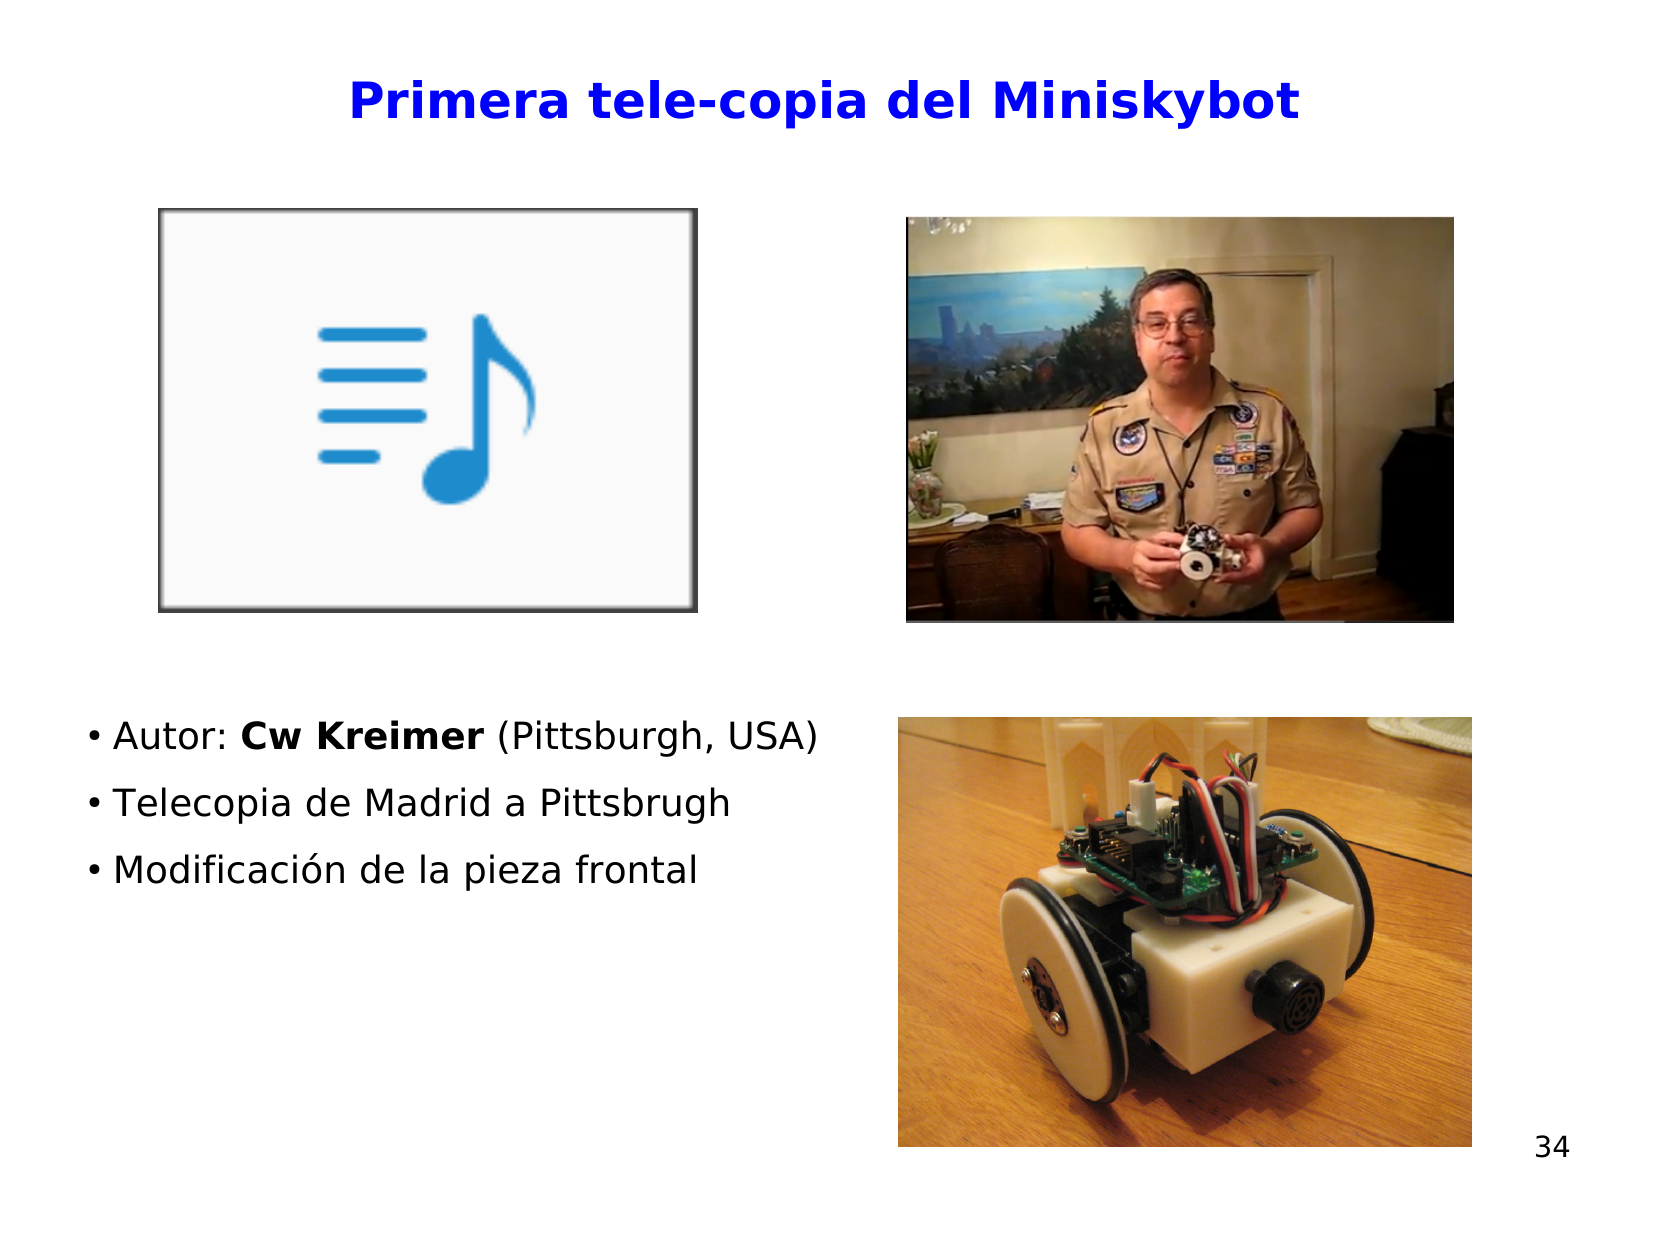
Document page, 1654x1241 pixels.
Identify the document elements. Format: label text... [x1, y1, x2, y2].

picture [898, 717, 1472, 1147]
text_box Primera tele-copia del Miniskybot [333, 64, 1316, 138]
picture [906, 216, 1454, 623]
text_box [156, 207, 700, 614]
text_box Autor: Cw Kreimer (Pittsburgh, USA) Telecopia de Madrid a Pittsbrugh Modificación de la pieza frontal [73, 707, 859, 900]
